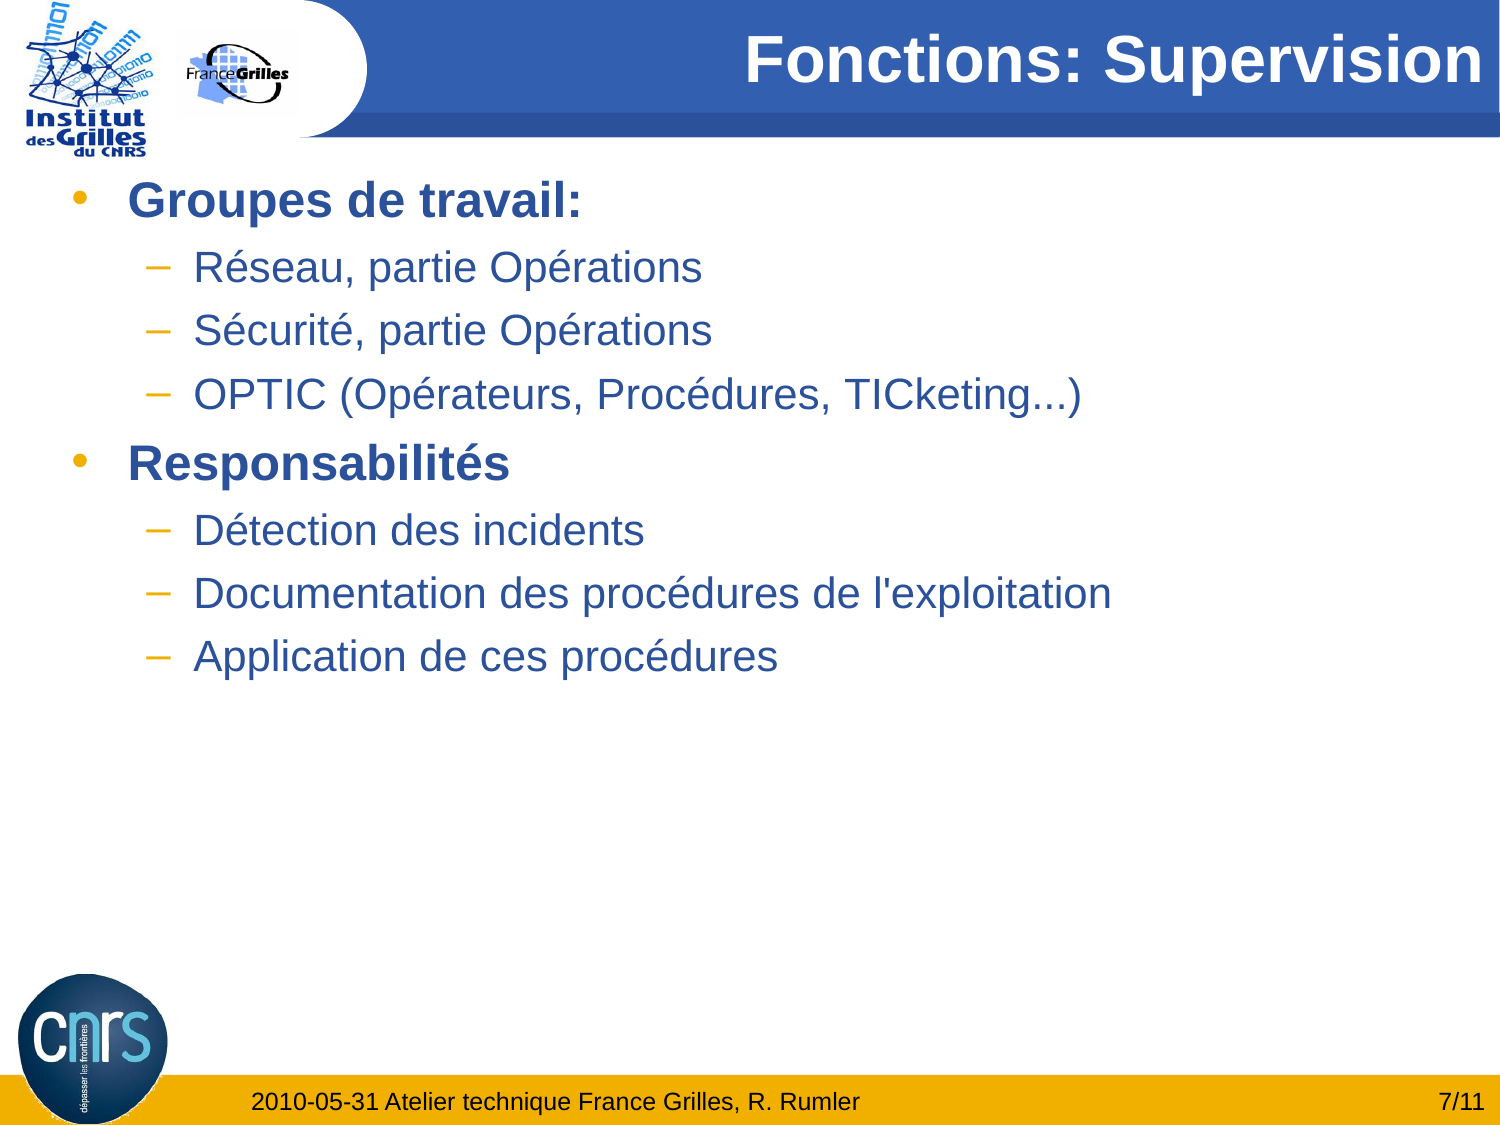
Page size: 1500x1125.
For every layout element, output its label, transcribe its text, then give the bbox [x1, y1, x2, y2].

title Fonctions: Supervision [395, 0, 1500, 152]
picture [0, 0, 298, 159]
list Groupes de travail: Réseau, partie Opérations Sécurité, partie Opérations OPTIC (Opérateurs, Procédures, TICketing...) Responsabilités Détection des incidents Documentation des procédures de l'exploitation Application de ces procédures [56, 159, 1466, 1052]
picture [17, 974, 168, 1125]
text_box 2010-05-31 Atelier technique France Grilles, R. Rumler [236, 1080, 1270, 1124]
text_box <numéro>/11 [1299, 1080, 1500, 1124]
